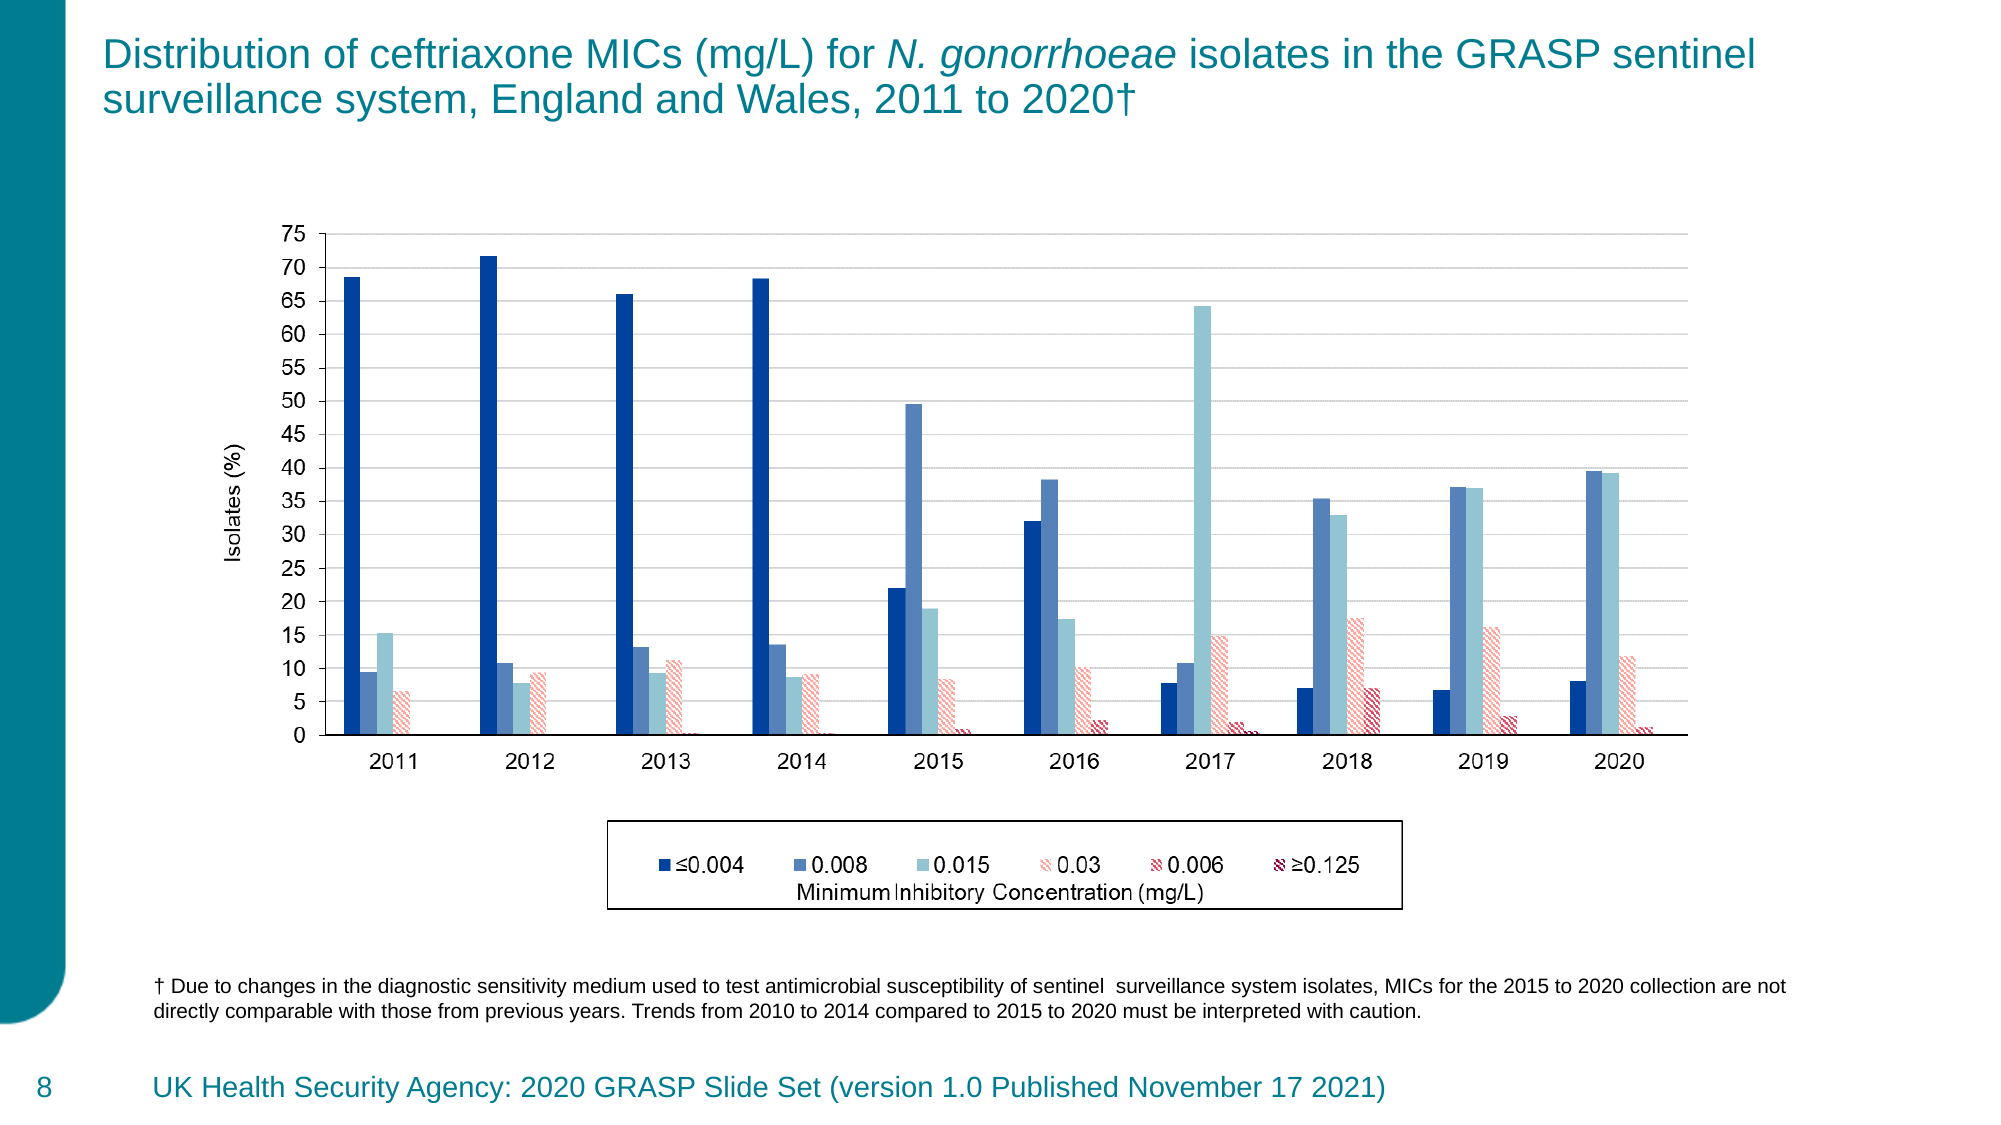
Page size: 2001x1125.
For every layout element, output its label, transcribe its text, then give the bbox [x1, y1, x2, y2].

text_box † Due to changes in the diagnostic sensitivity medium used to test antimicrobial susceptibility of sentinel surveillance system isolates, MICs for the 2015 to 2020 collection are not directly comparable with those from previous years. Trends from 2010 to 2014 compared to 2015 to 2020 must be interpreted with caution. [139, 966, 1861, 1031]
text_box [21, 1056, 120, 1117]
title Distribution of ceftriaxone MICs (mg/L) for N. gonorrhoeae isolates in the GRASP sentinel surveillance system, England and Wales, 2011 to 2020† [87, 24, 1913, 185]
text_box UK Health Security Agency: 2020 GRASP Slide Set (version 1.0 Published November 17 2021) [137, 1056, 1780, 1116]
picture [193, 205, 1807, 920]
